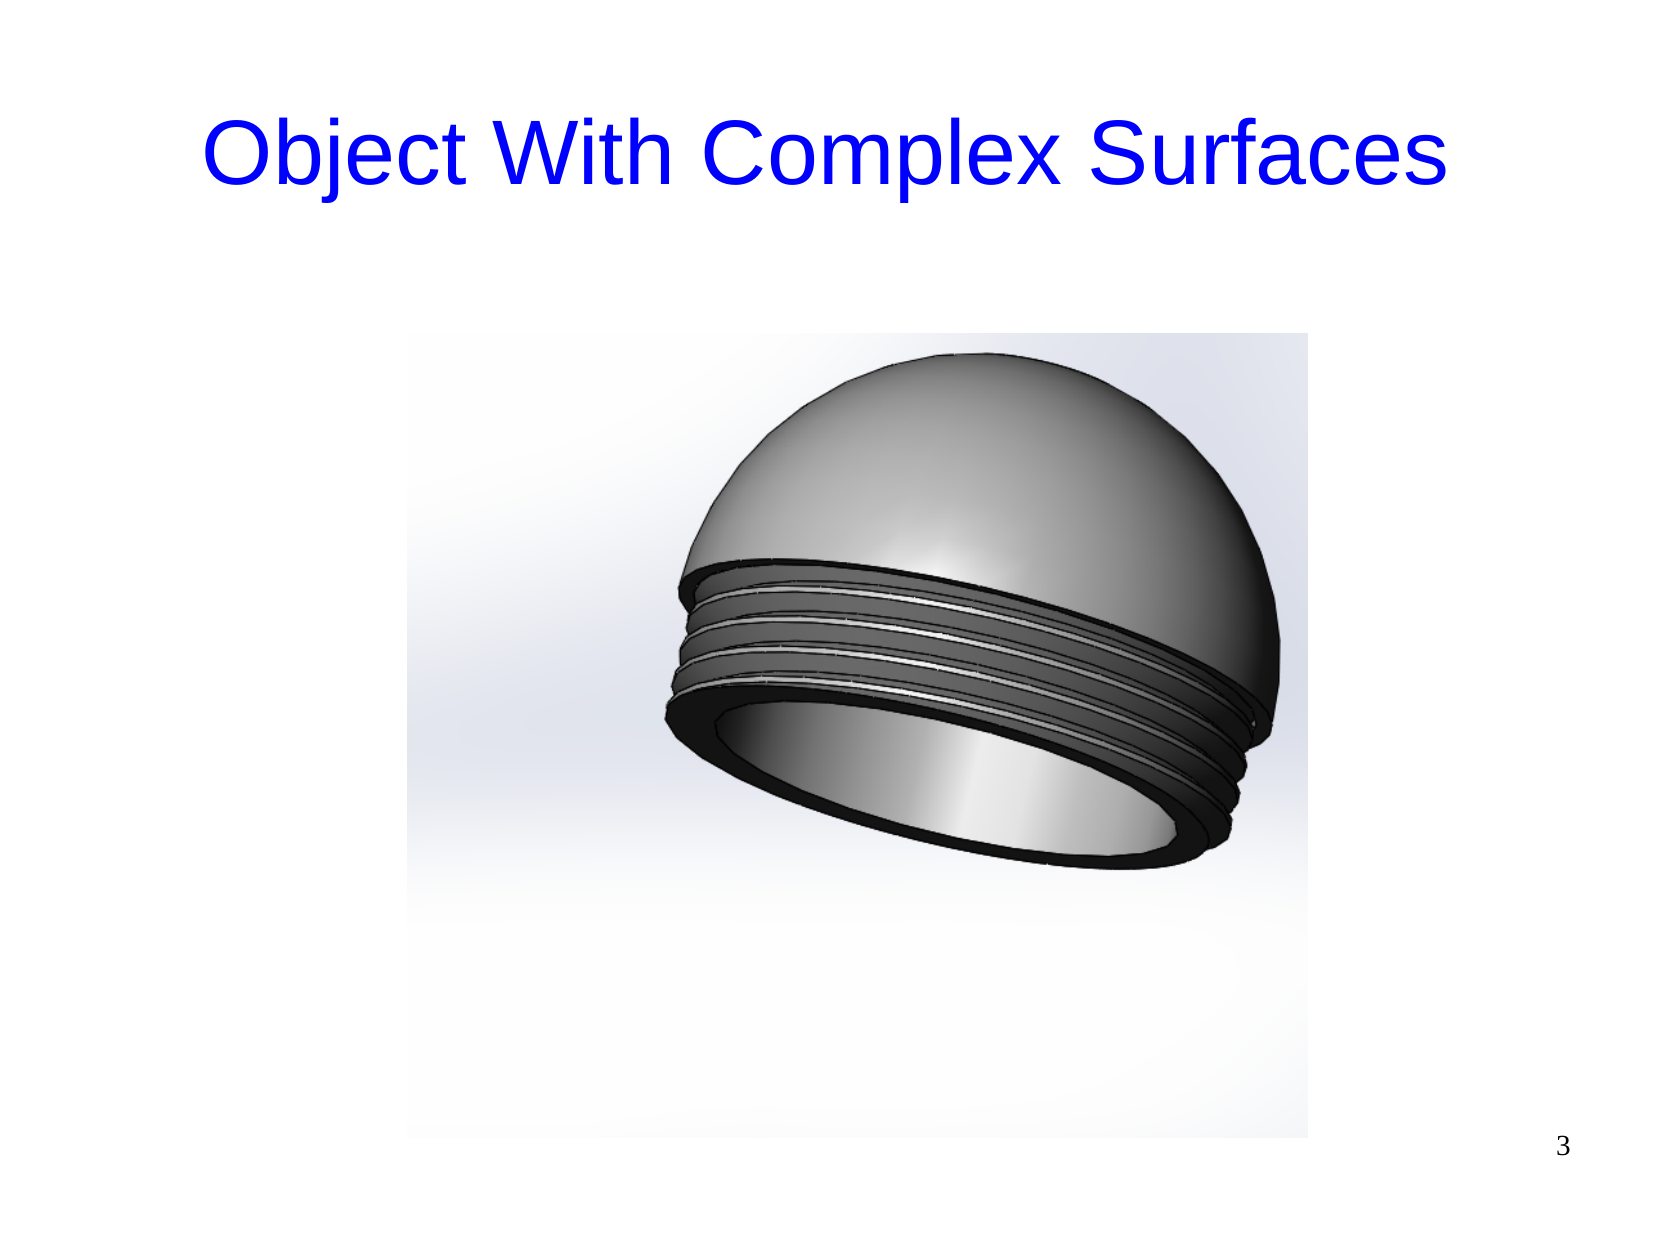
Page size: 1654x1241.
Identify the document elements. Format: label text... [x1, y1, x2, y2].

picture [407, 333, 1308, 1138]
title Object With Complex Surfaces [82, 49, 1571, 257]
